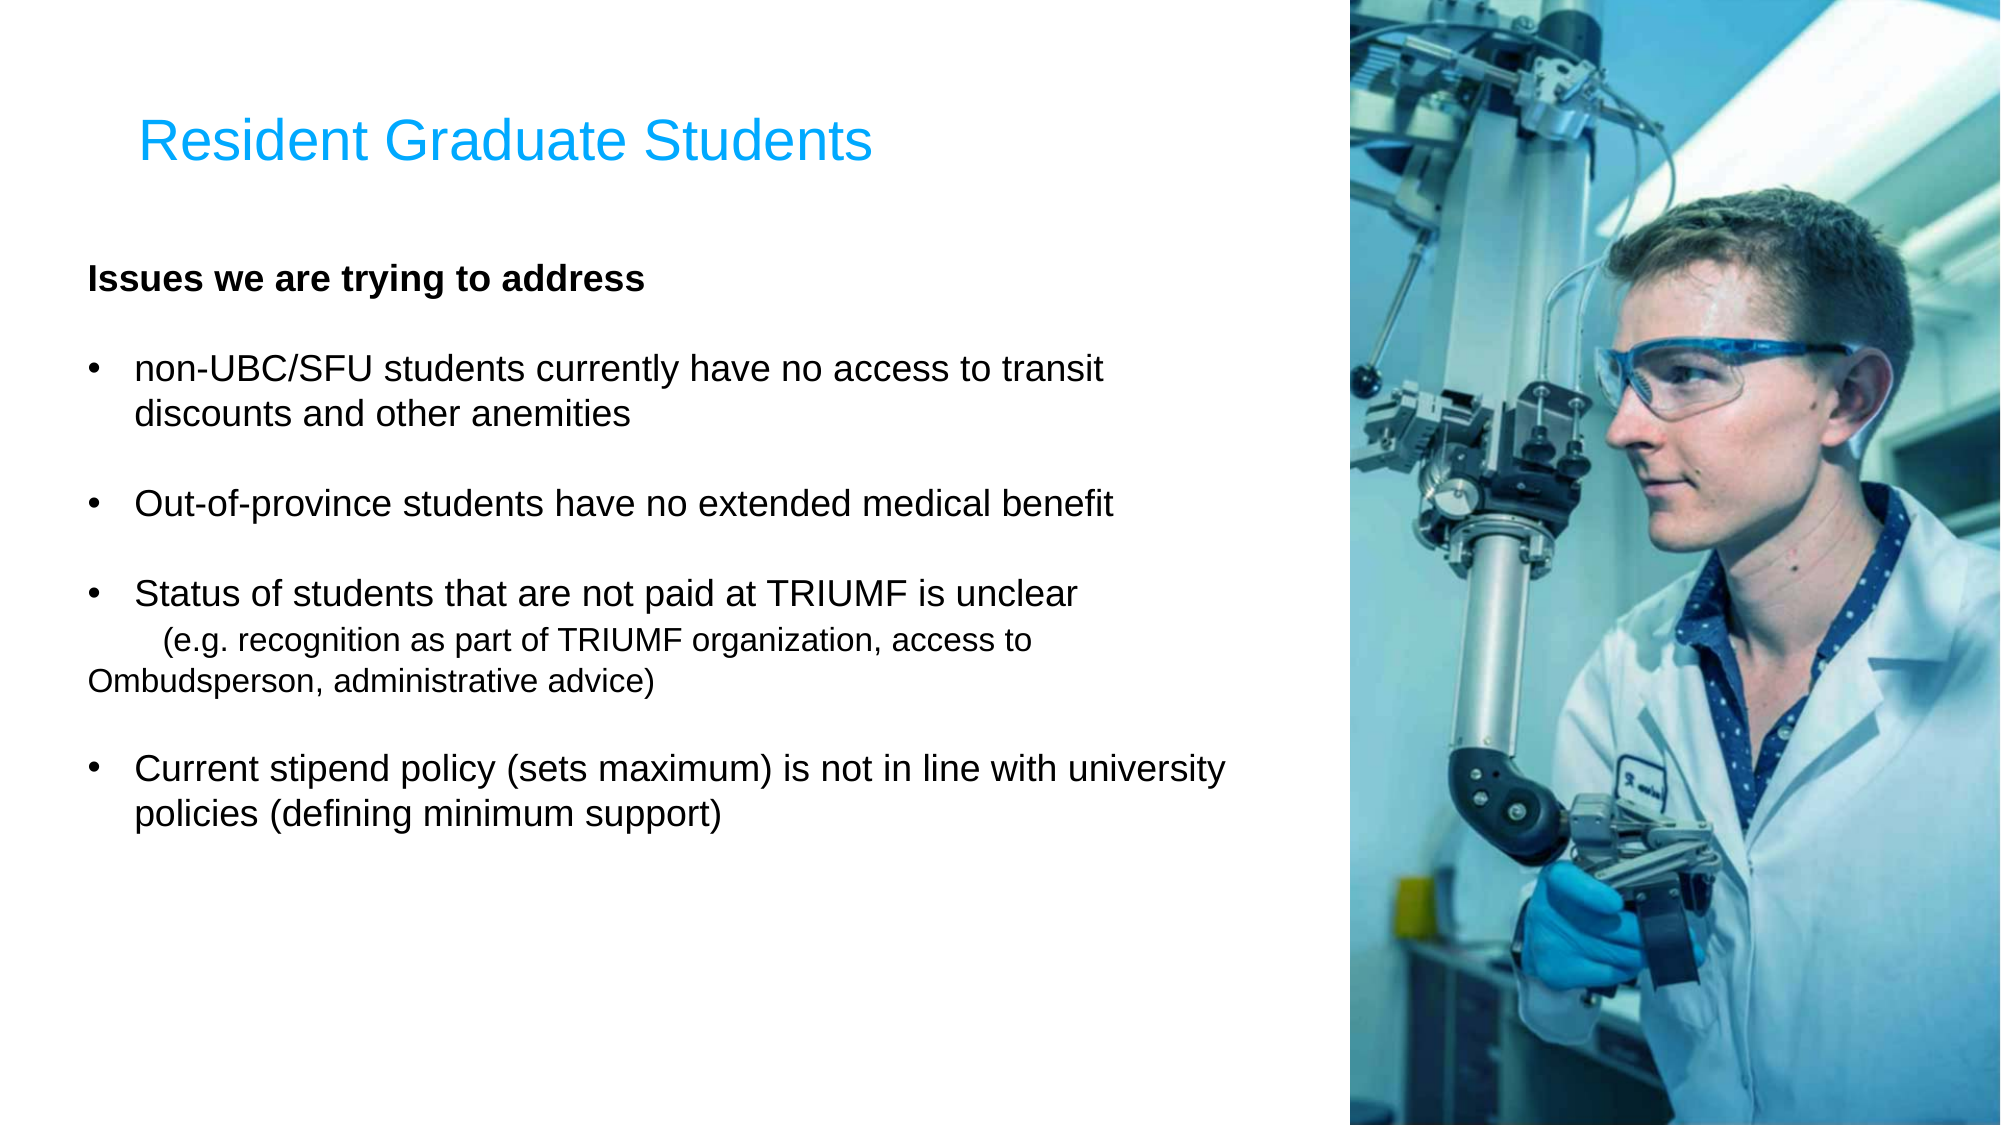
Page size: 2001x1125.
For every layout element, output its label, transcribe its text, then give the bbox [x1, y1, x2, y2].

text_box Issues we are trying to address non-UBC/SFU students currently have no access to transit discounts and other anemities Out-of-province students have no extended medical benefit Status of students that are not paid at TRIUMF is unclear (e.g. recognition as part of TRIUMF organization, access to Ombudsperson, administrative advice) Current stipend policy (sets maximum) is not in line with university policies (defining minimum support) [72, 247, 1284, 932]
text_box Resident Graduate Students [123, 94, 891, 180]
picture [1350, 0, 2001, 1125]
